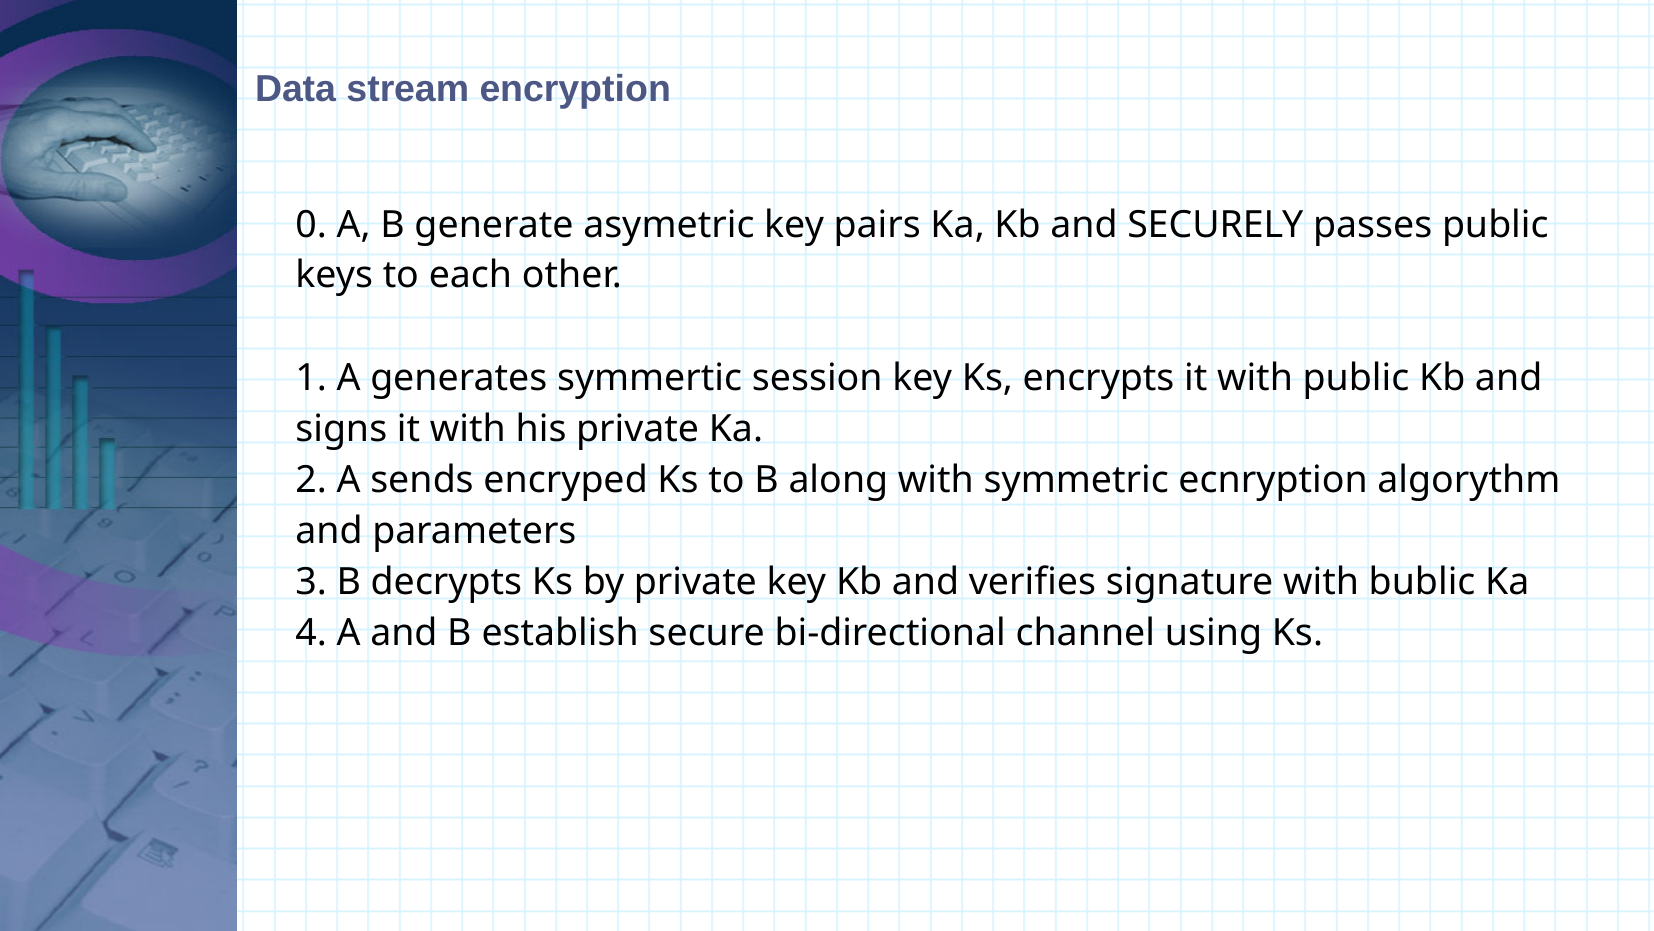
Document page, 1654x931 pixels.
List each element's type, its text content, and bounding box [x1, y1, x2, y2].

picture [0, 0, 1654, 931]
text_box 0. A, B generate asymetric key pairs Ka, Kb and SECURELY passes public keys to each other. 1. A generates symmertic session key Ks, encrypts it with public Kb and signs it with his private Ka. 2. A sends encryped Ks to B along with symmetric ecnryption algorythm and parameters 3. B decrypts Ks by private key Kb and verifies signature with bublic Ka 4. A and B establish secure bi-directional channel using Ks. [280, 147, 1625, 916]
title Data stream encryption [254, 29, 1640, 148]
